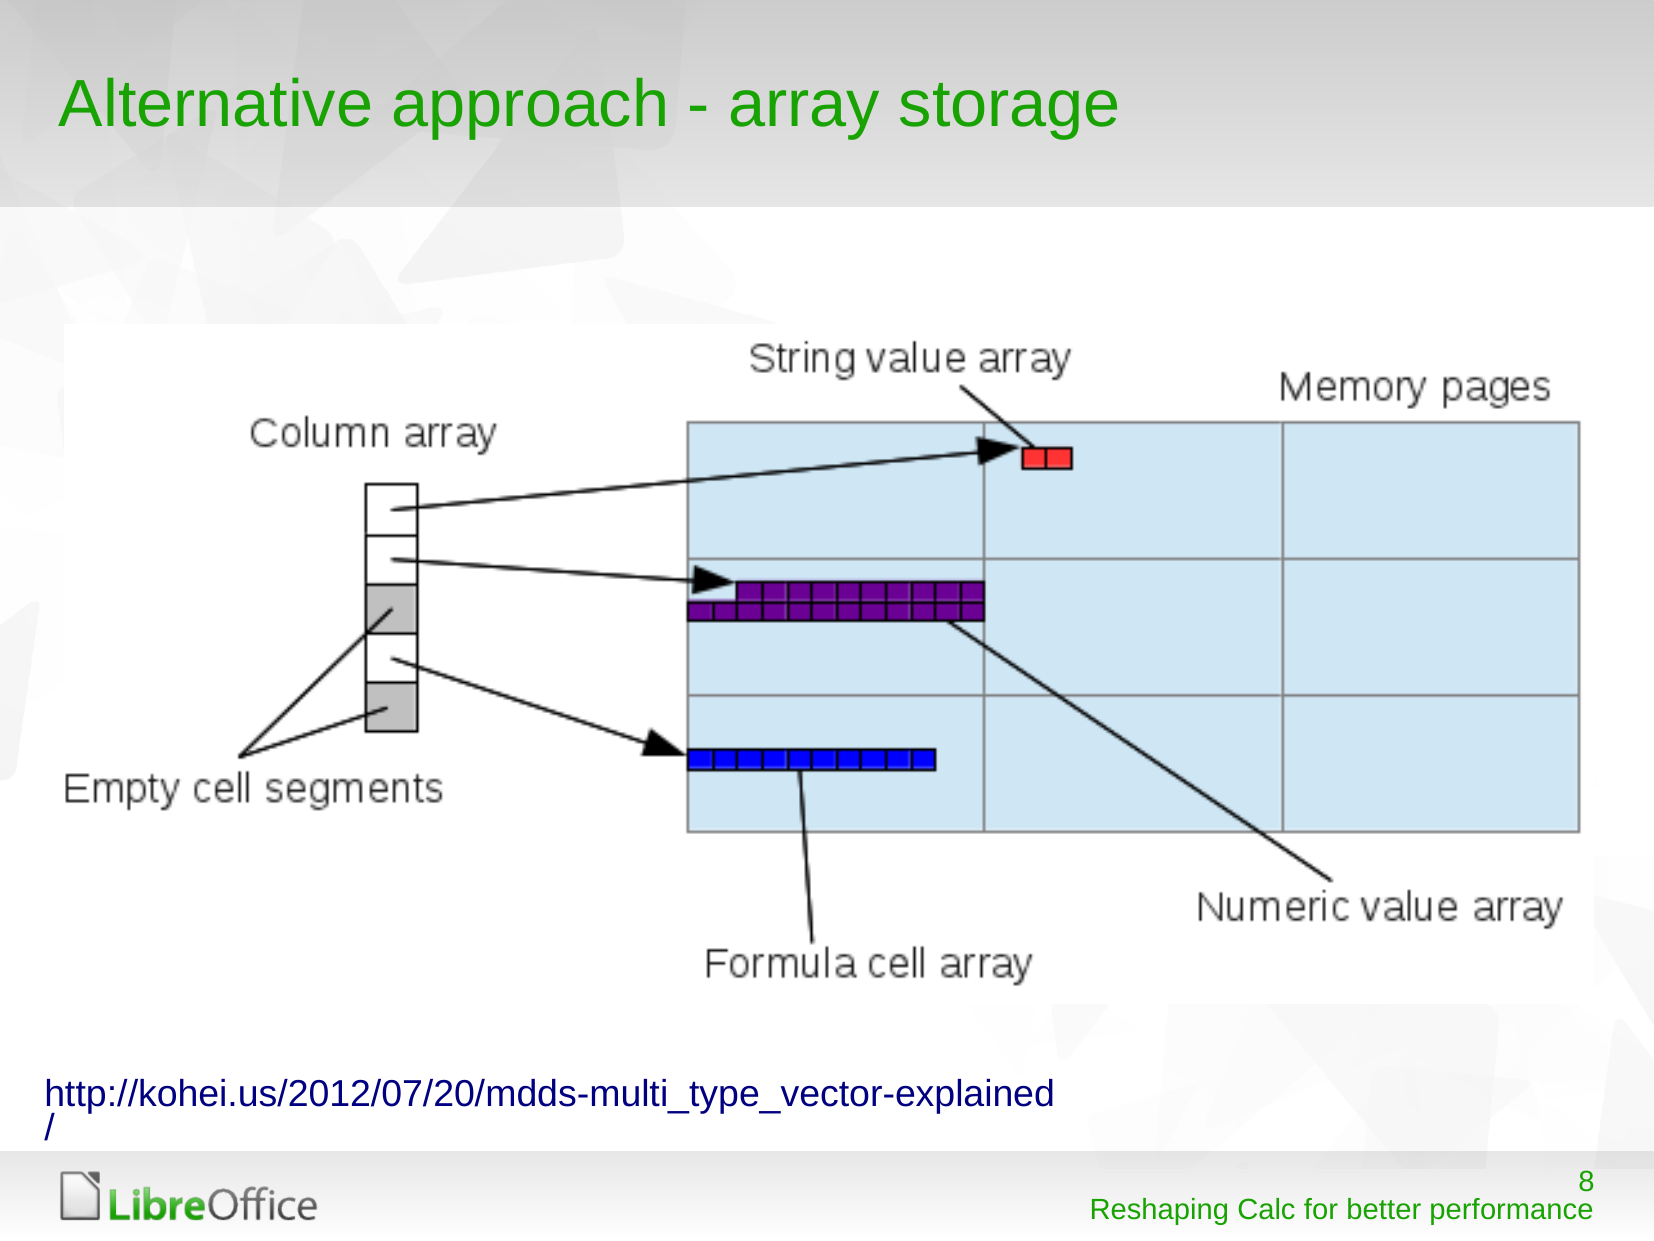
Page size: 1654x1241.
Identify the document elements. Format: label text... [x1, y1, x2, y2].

text_box http://kohei.us/2012/07/20/mdds-multi_type_vector-explained/ [29, 1065, 1080, 1123]
title Alternative approach - array storage [59, 29, 1595, 178]
picture [41, 1152, 337, 1240]
picture [0, 0, 1654, 1169]
